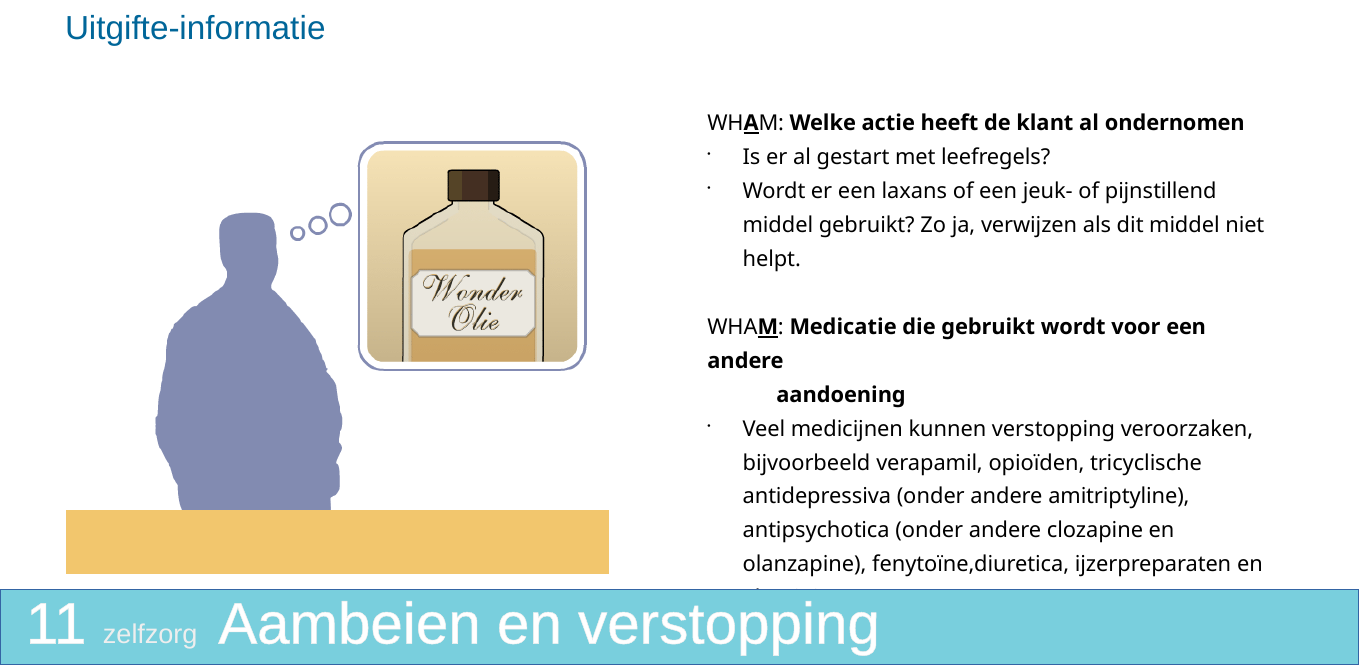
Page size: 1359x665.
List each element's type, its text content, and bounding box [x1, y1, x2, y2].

text_box WHAM: Welke actie heeft de klant al ondernomen Is er al gestart met leefregels? Wordt er een laxans of een jeuk- of pijnstillend middel gebruikt? Zo ja, verwijzen als dit middel niet helpt. WHAM: Medicatie die gebruikt wordt voor een andere aandoening Veel medicijnen kunnen verstopping veroorzaken, bijvoorbeeld verapamil, opioïden, tricyclische antidepressiva (onder andere amitriptyline), antipsychotica (onder andere clozapine en olanzapine), fenytoïne,diuretica, ijzerpreparaten en aluminiumzouten. [692, 95, 1302, 589]
title Uitgifte-informatie [65, 9, 1288, 83]
title 11 zelfzorg Aambeien en verstopping [26, 590, 993, 665]
picture [66, 118, 609, 574]
text_box [0, 589, 1359, 665]
